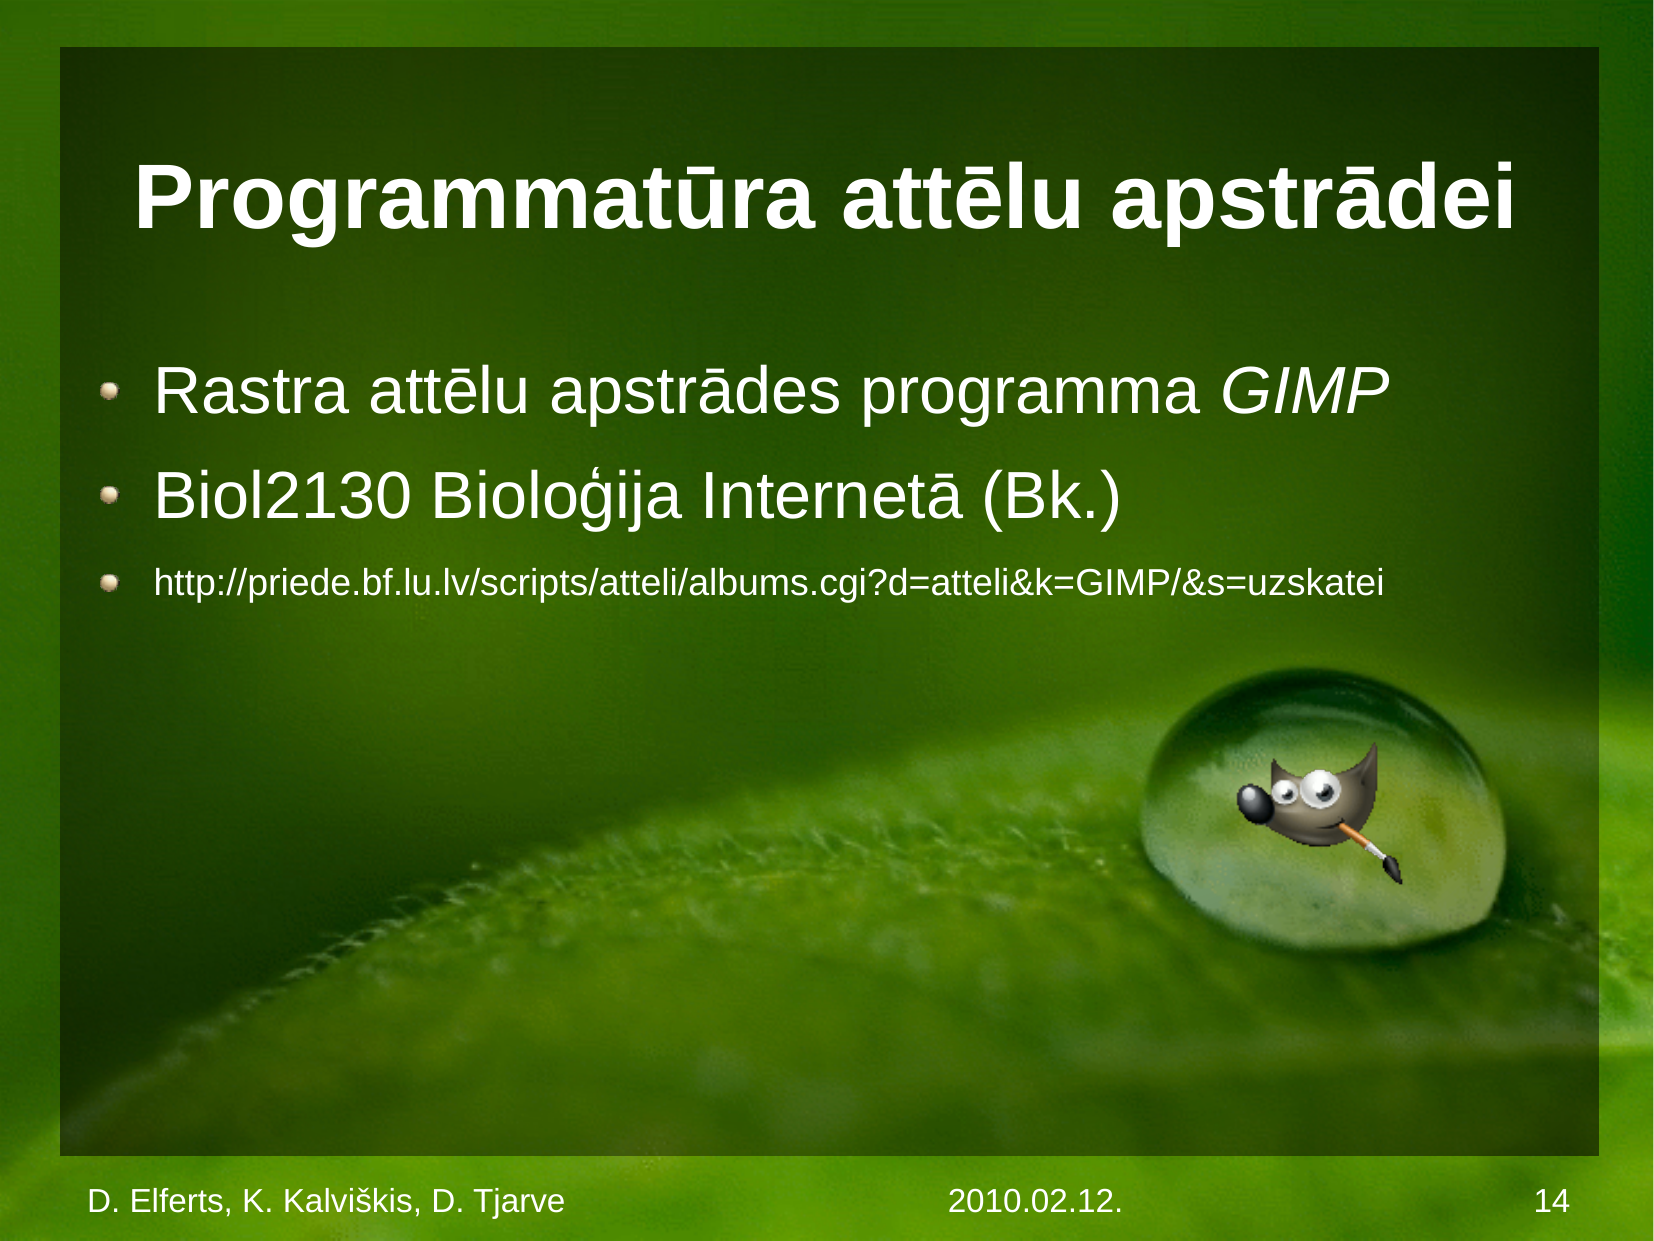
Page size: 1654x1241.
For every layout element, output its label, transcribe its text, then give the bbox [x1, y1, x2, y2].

title Programmatūra attēlu apstrādei [82, 73, 1571, 320]
picture [0, 0, 1654, 1241]
list Rastra attēlu apstrādes programma GIMP Biol2130 Bioloģija Internetā (Bk.) http://priede.bf.lu.lv/scripts/atteli/albums.cgi?d=atteli&k=GIMP/&s=uzskatei [82, 353, 1571, 1109]
